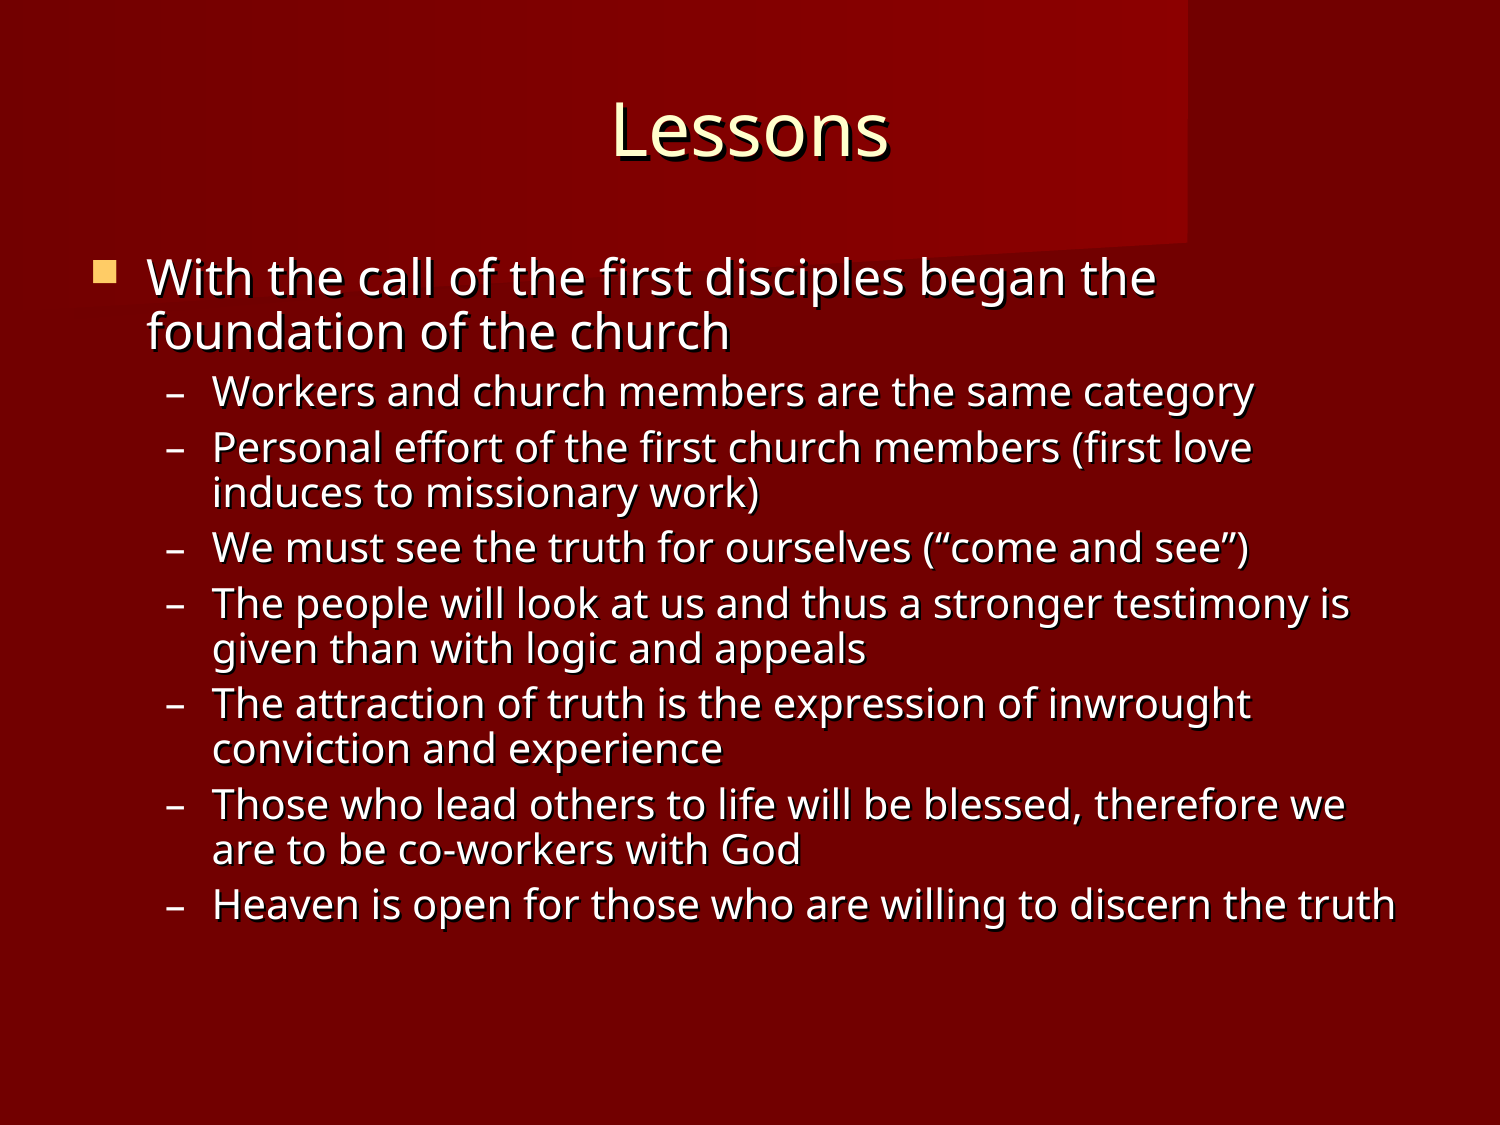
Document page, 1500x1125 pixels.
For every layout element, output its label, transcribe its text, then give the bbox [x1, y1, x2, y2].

title Lessons [75, 33, 1426, 221]
list With the call of the first disciples began the foundation of the church Workers and church members are the same category Personal effort of the first church members (first love induces to missionary work) We must see the truth for ourselves (“come and see”) The people will look at us and thus a stronger testimony is given than with logic and appeals The attraction of truth is the expression of inwrought conviction and experience Those who lead others to life will be blessed, therefore we are to be co-workers with God Heaven is open for those who are willing to discern the truth [75, 244, 1426, 983]
